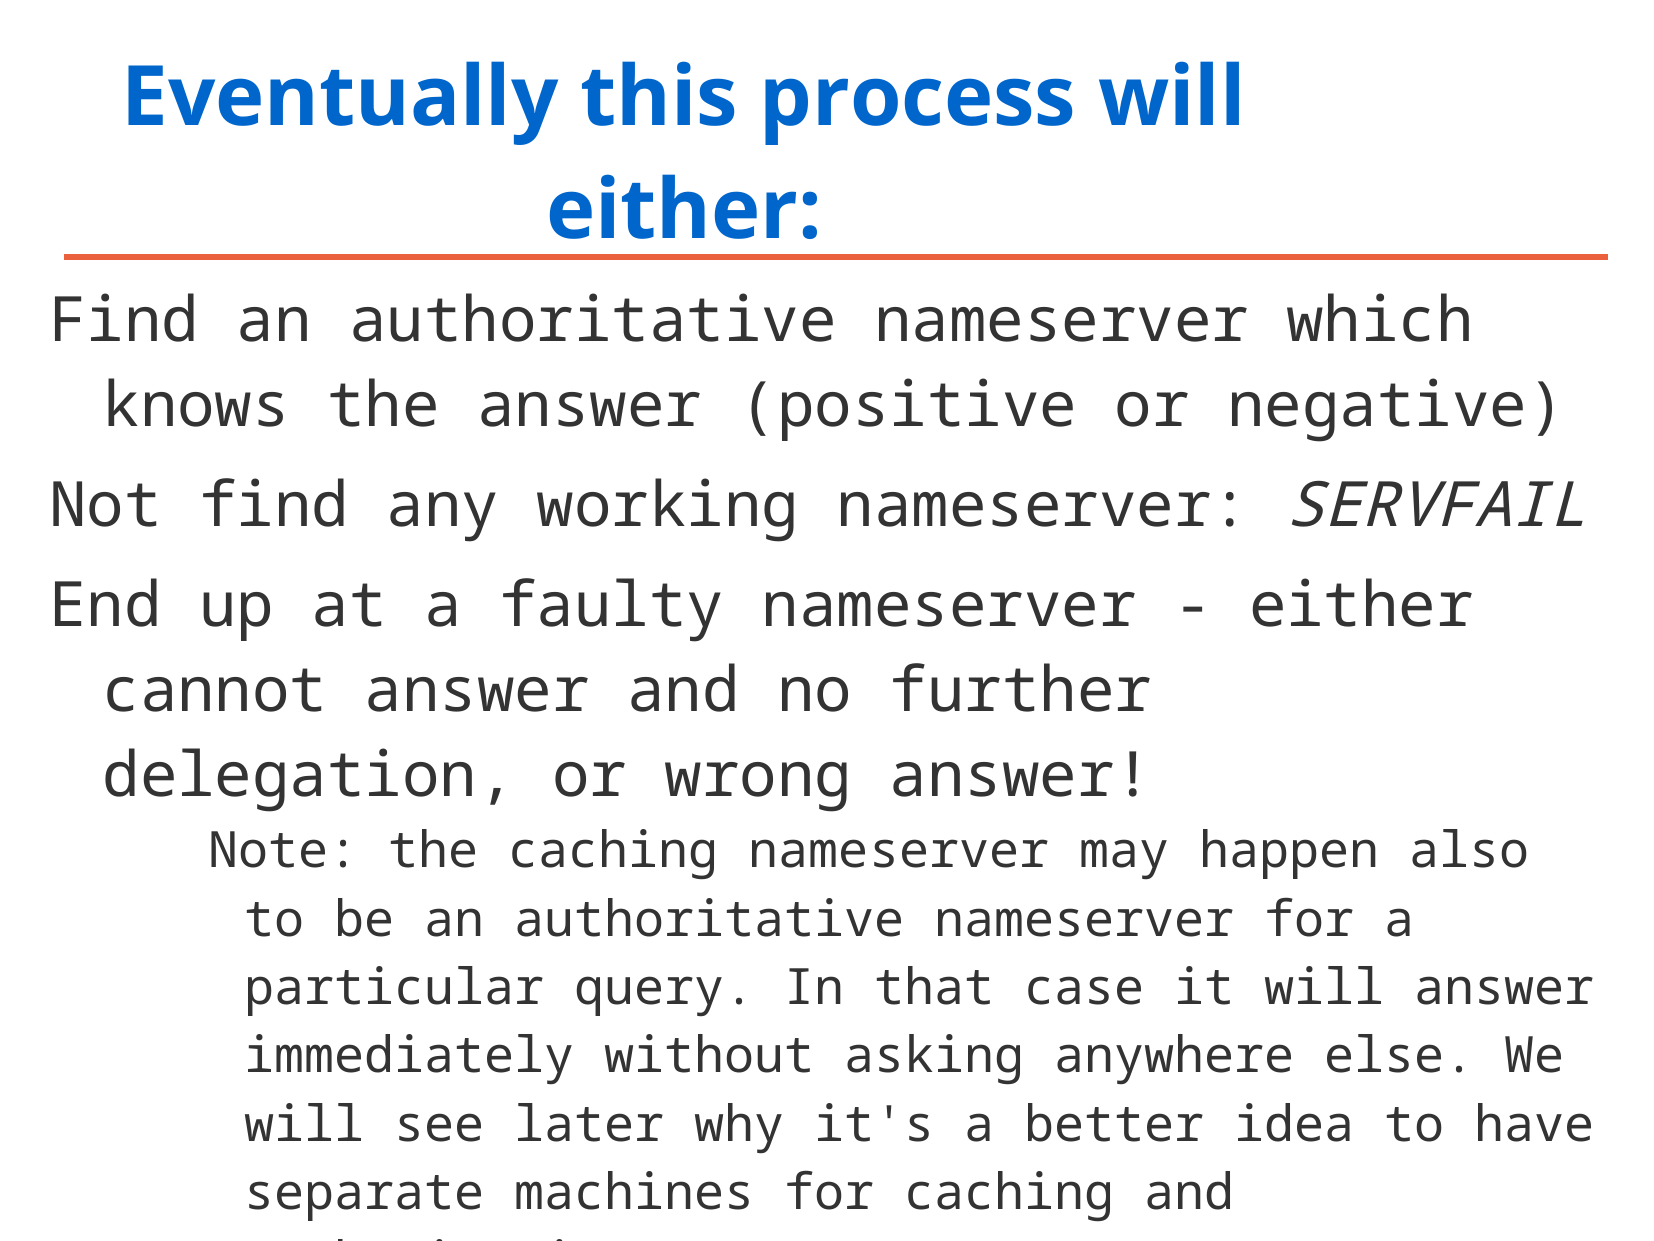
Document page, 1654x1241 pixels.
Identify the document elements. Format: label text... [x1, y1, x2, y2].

title Eventually this process will either: [121, 46, 1534, 254]
list Find an authoritative nameserver which knows the answer (positive or negative) Not find any working nameserver: SERVFAIL End up at a faulty nameserver - either cannot answer and no further delegation, or wrong answer! Note: the caching nameserver may happen also to be an authoritative nameserver for a particular query. In that case it will answer immediately without asking anywhere else. We will see later why it's a better idea to have separate machines for caching and authoritative nameservers [31, 274, 1597, 1201]
